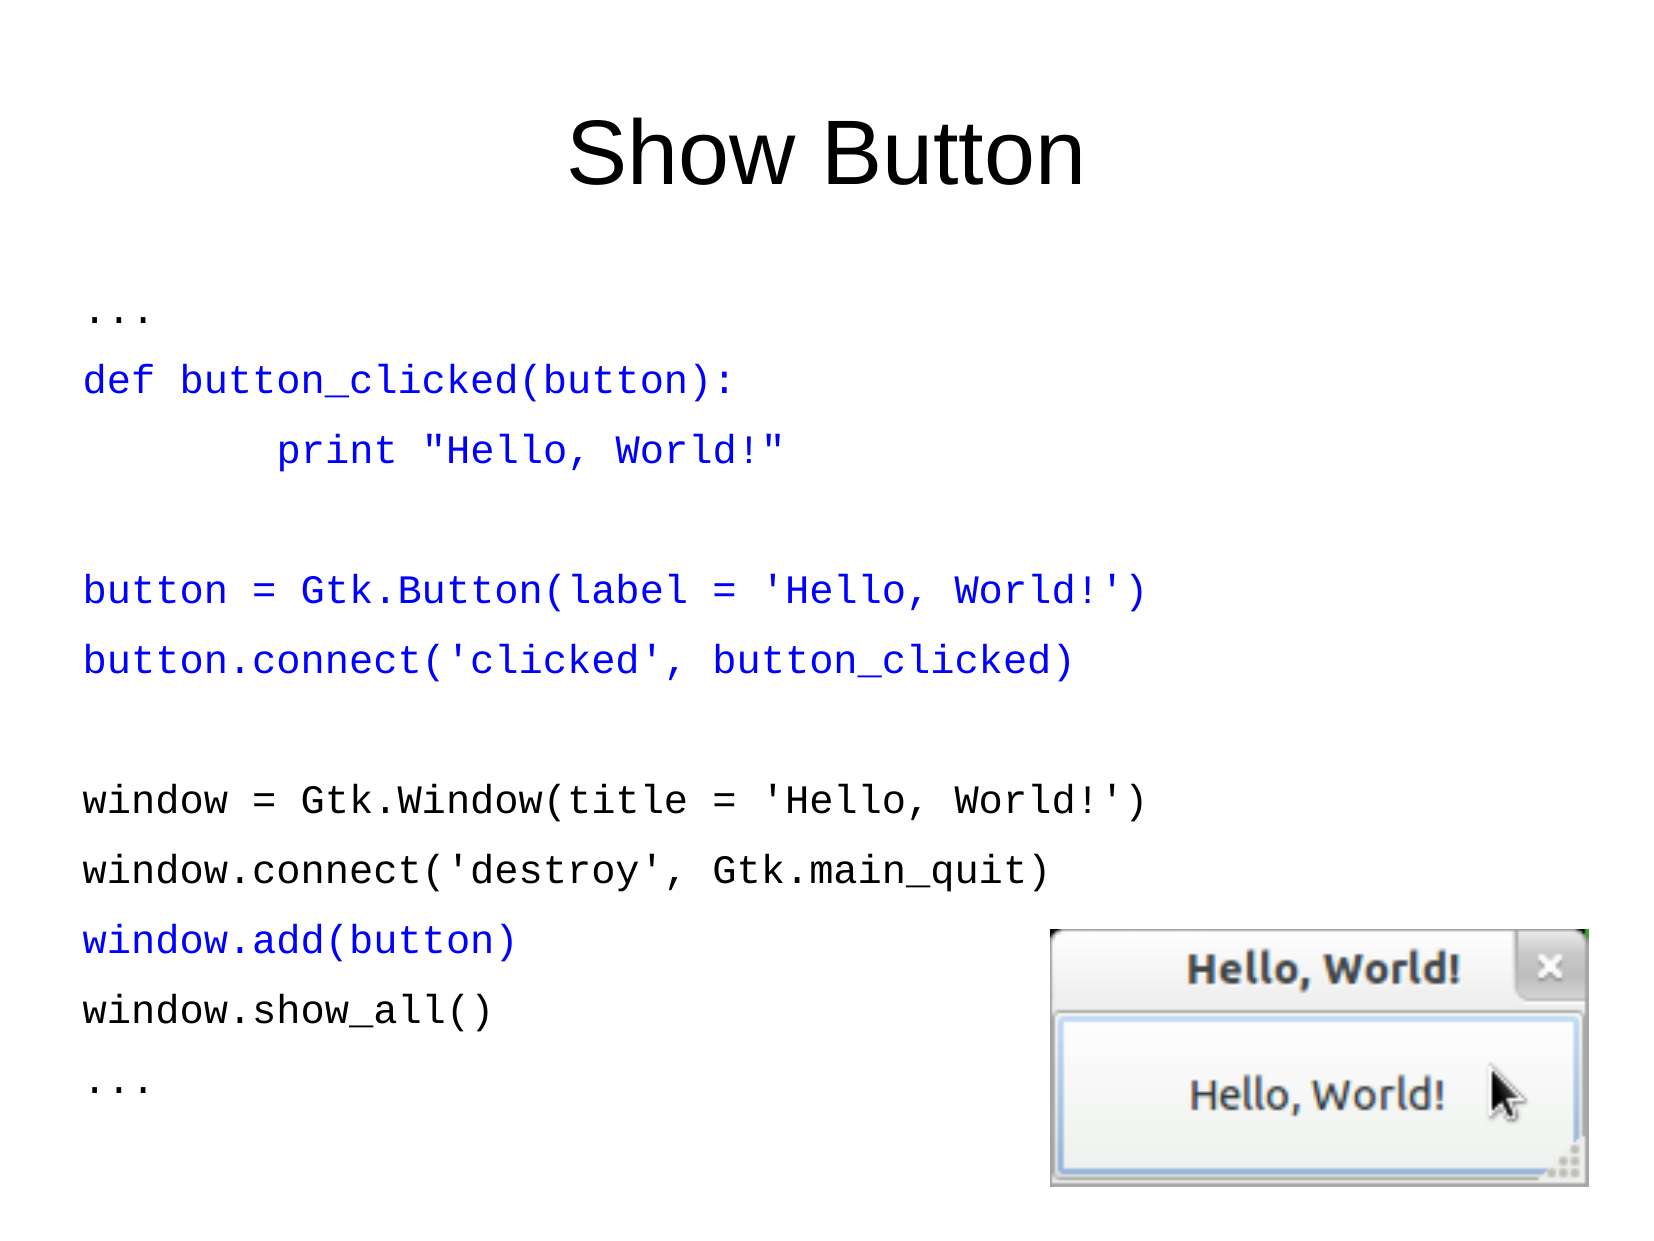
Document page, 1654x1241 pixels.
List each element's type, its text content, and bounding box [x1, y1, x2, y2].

picture [1050, 929, 1589, 1187]
list ... def button_clicked(button): print "Hello, World!" button = Gtk.Button(label = 'Hello, World!') button.connect('clicked', button_clicked) window = Gtk.Window(title = 'Hello, World!') window.connect('destroy', Gtk.main_quit) window.add(button) window.show_all() ... [82, 290, 1571, 1109]
title Show Button [82, 49, 1571, 257]
